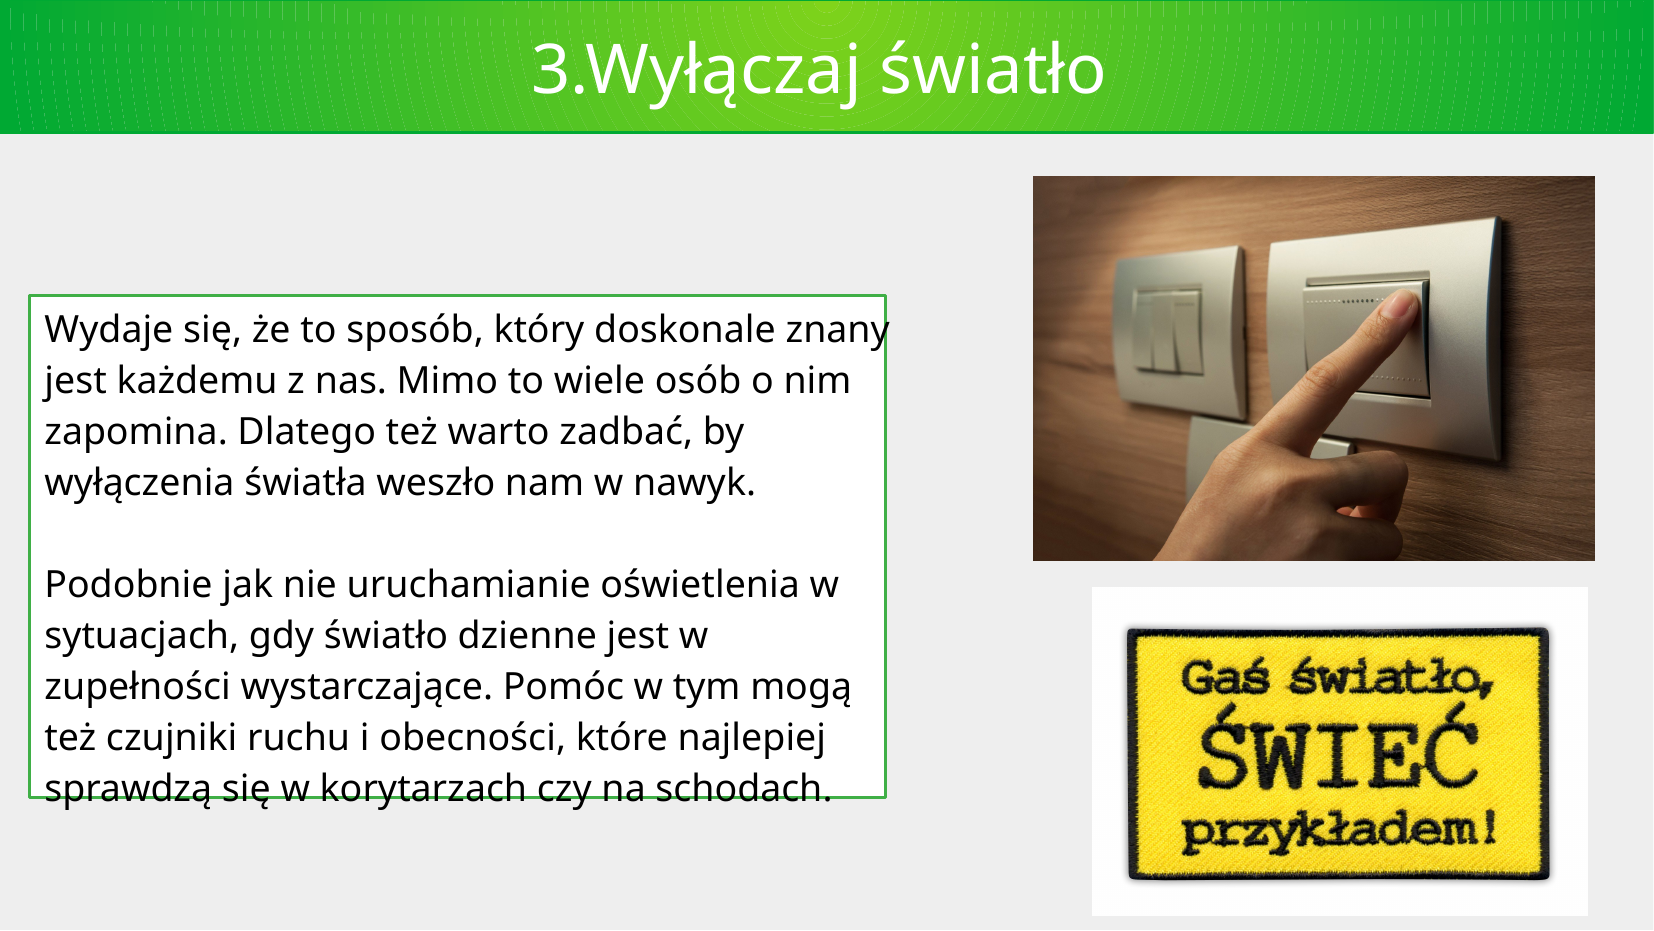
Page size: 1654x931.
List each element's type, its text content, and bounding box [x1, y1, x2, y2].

text_box [629, 791, 639, 798]
text_box [697, 783, 708, 798]
text_box [470, 791, 480, 798]
text_box [719, 783, 731, 798]
text_box [805, 783, 816, 798]
text_box [104, 791, 114, 798]
text_box [509, 783, 520, 798]
text_box [29, 520, 886, 798]
text_box [368, 782, 384, 798]
text_box [344, 783, 356, 798]
text_box [255, 783, 265, 789]
text_box [415, 791, 425, 798]
text_box [291, 785, 299, 798]
text_box [742, 783, 754, 798]
text_box [132, 785, 140, 798]
text_box [607, 783, 618, 798]
text_box [155, 783, 167, 798]
title 3.Wyłączaj światło [73, 14, 1565, 119]
text_box [765, 791, 775, 798]
text_box [325, 792, 332, 798]
text_box [68, 783, 80, 798]
picture [1033, 176, 1595, 562]
picture [1092, 587, 1588, 916]
text_box [196, 791, 206, 798]
text_box Wydaje się, że to sposób, który doskonale znany jest każdemu z nas. Mimo to wiele osób o nim zapomina. Dlatego też warto zadbać, by wyłączenia światła weszło nam w nawyk. Podobnie jak nie uruchamianie oświetlenia w sytuacjach, gdy światło dzienne jest w zupełności wystarczające. Pomóc w tym mogą też czujniki ruchu i obecności, które najlepiej sprawdzą się w korytarzach czy na schodach. [29, 295, 916, 520]
